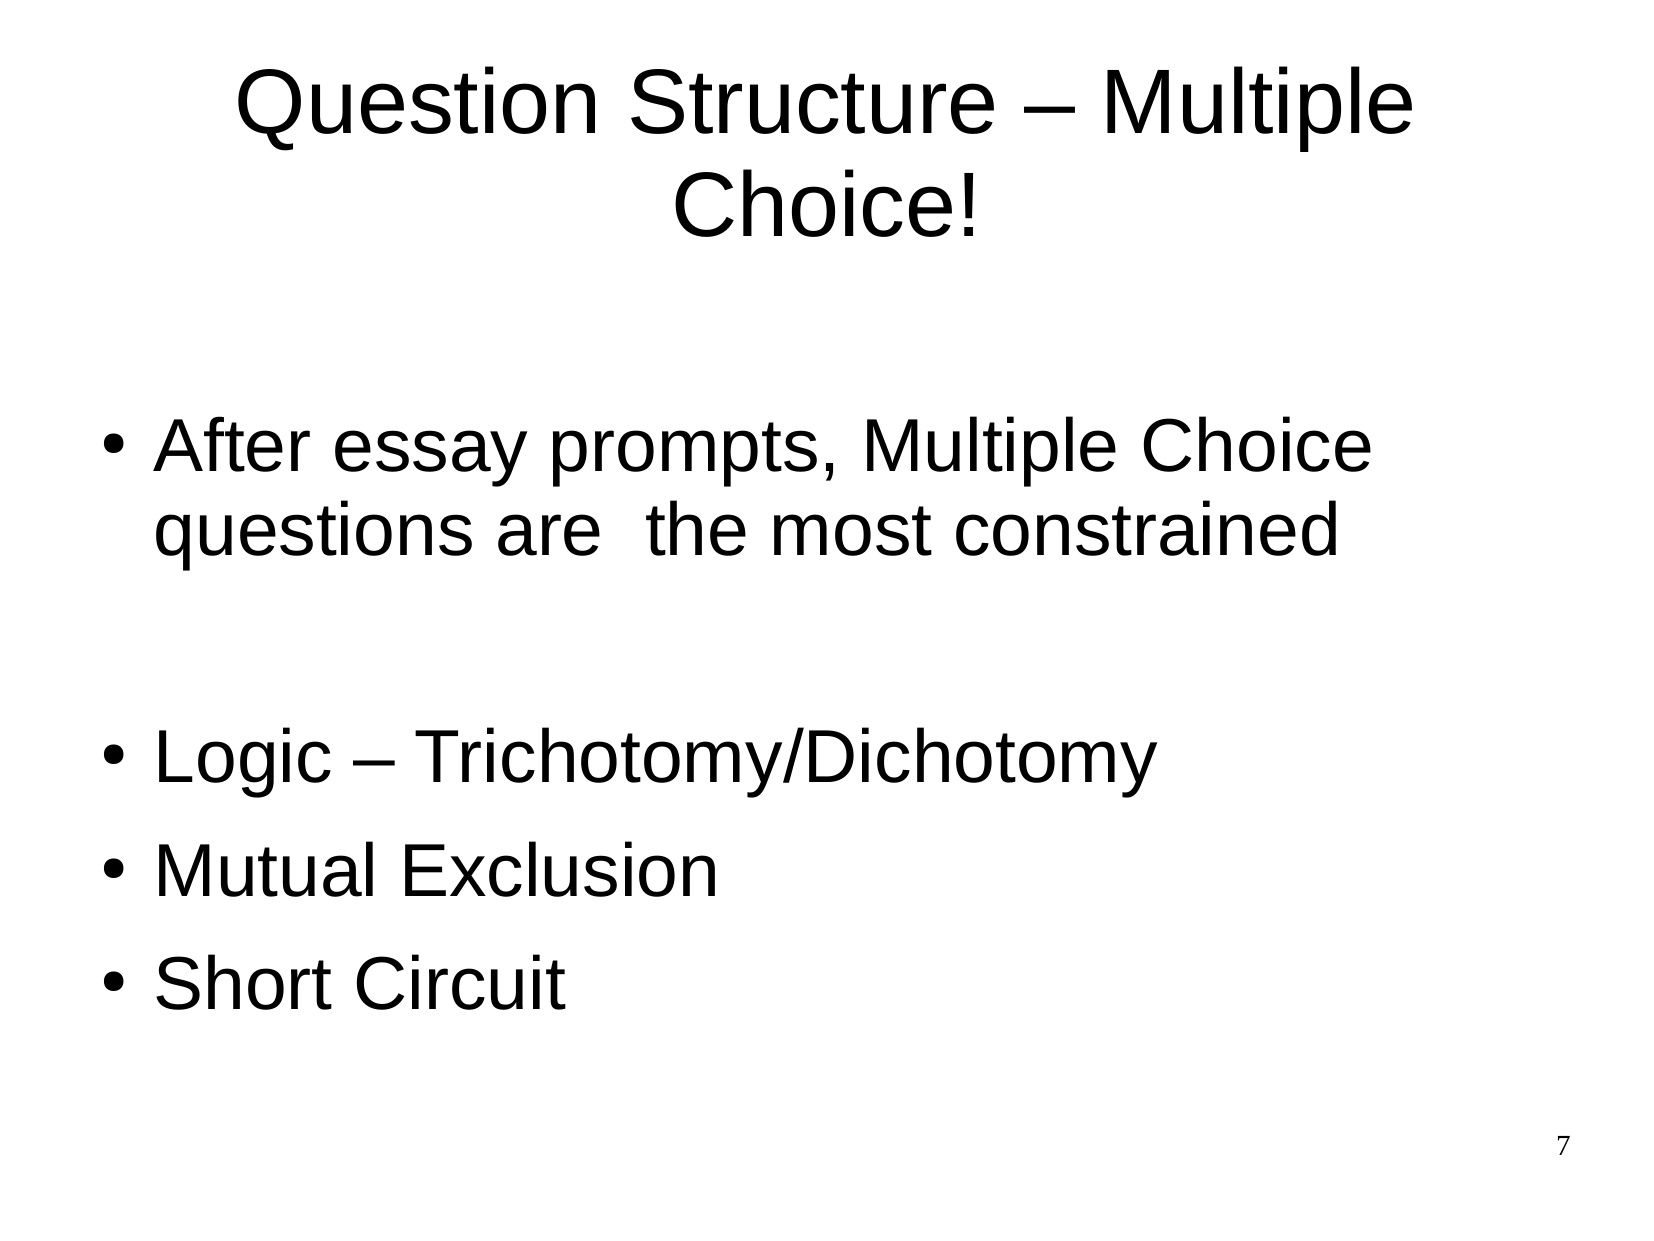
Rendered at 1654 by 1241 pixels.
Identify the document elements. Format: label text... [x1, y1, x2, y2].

title Question Structure – Multiple Choice! [82, 50, 1571, 256]
list After essay prompts, Multiple Choice questions are the most constrained Logic – Trichotomy/Dichotomy Mutual Exclusion Short Circuit [82, 290, 1571, 1094]
